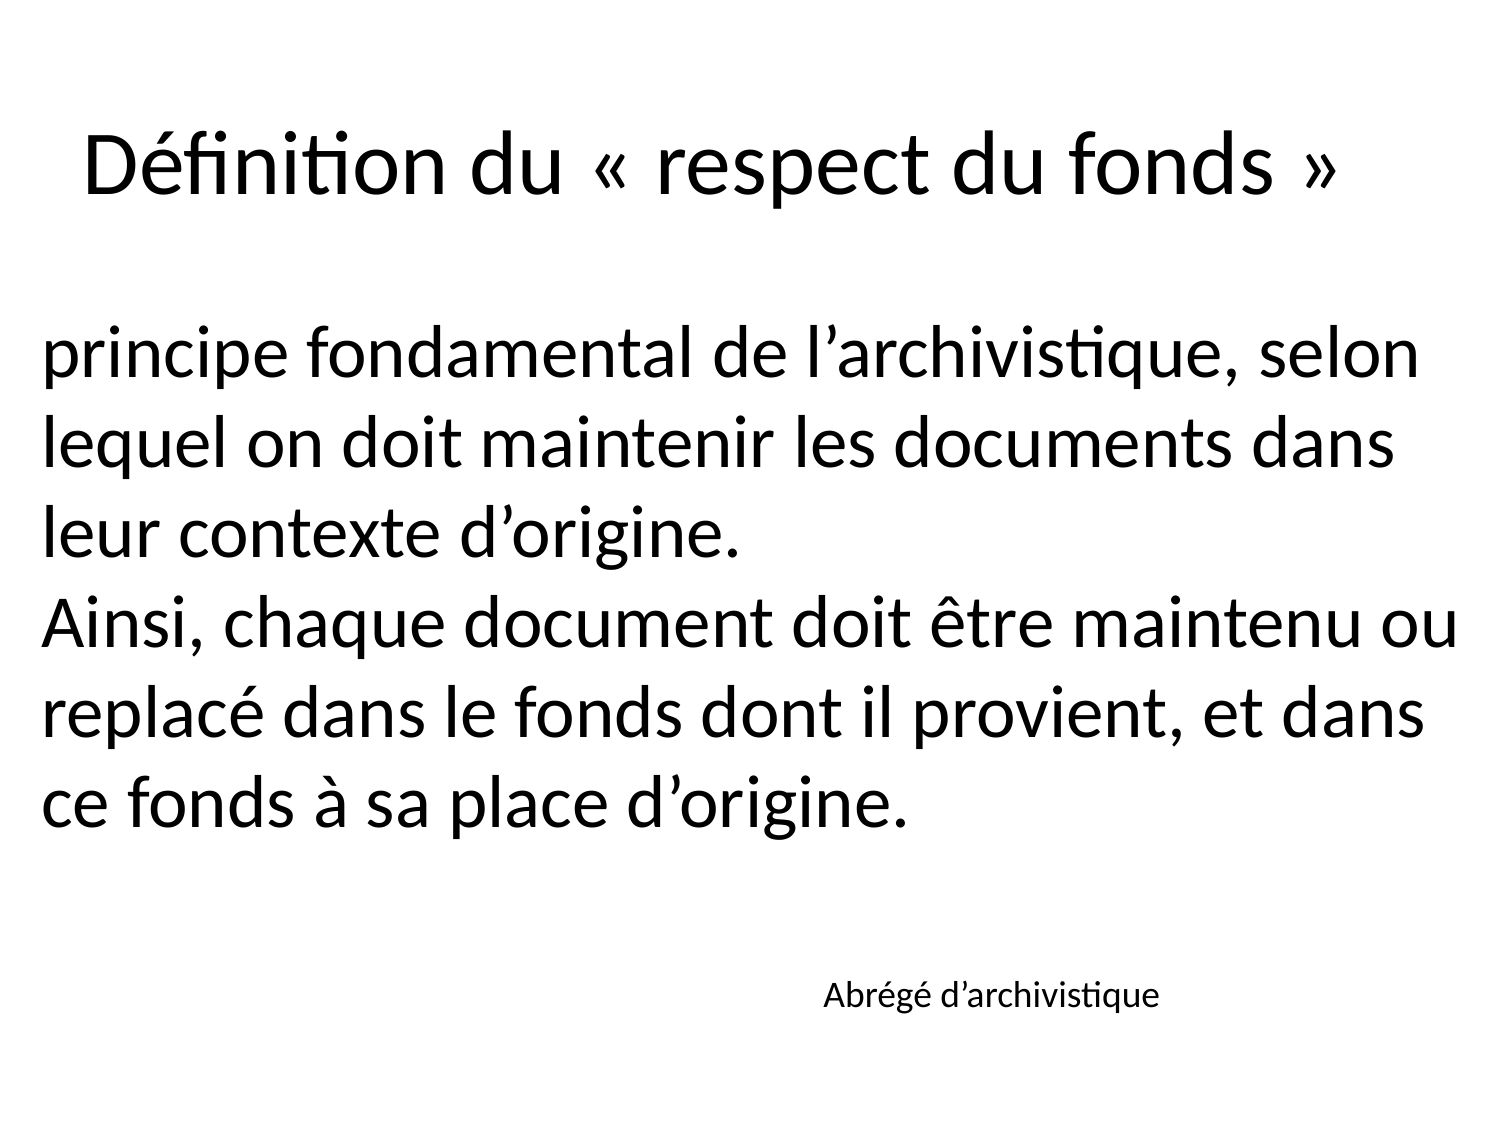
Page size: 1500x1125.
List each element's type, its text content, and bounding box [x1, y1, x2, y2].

subtitle Définition du « respect du fonds » principe fondamental de l’archivistique, selon lequel on doit maintenir les documents dans leur contexte d’origine. Ainsi, chaque document doit être maintenu ou replacé dans le fonds dont il provient, et dans ce fonds à sa place d’origine. Abrégé d’archivistique [41, 30, 1471, 1094]
